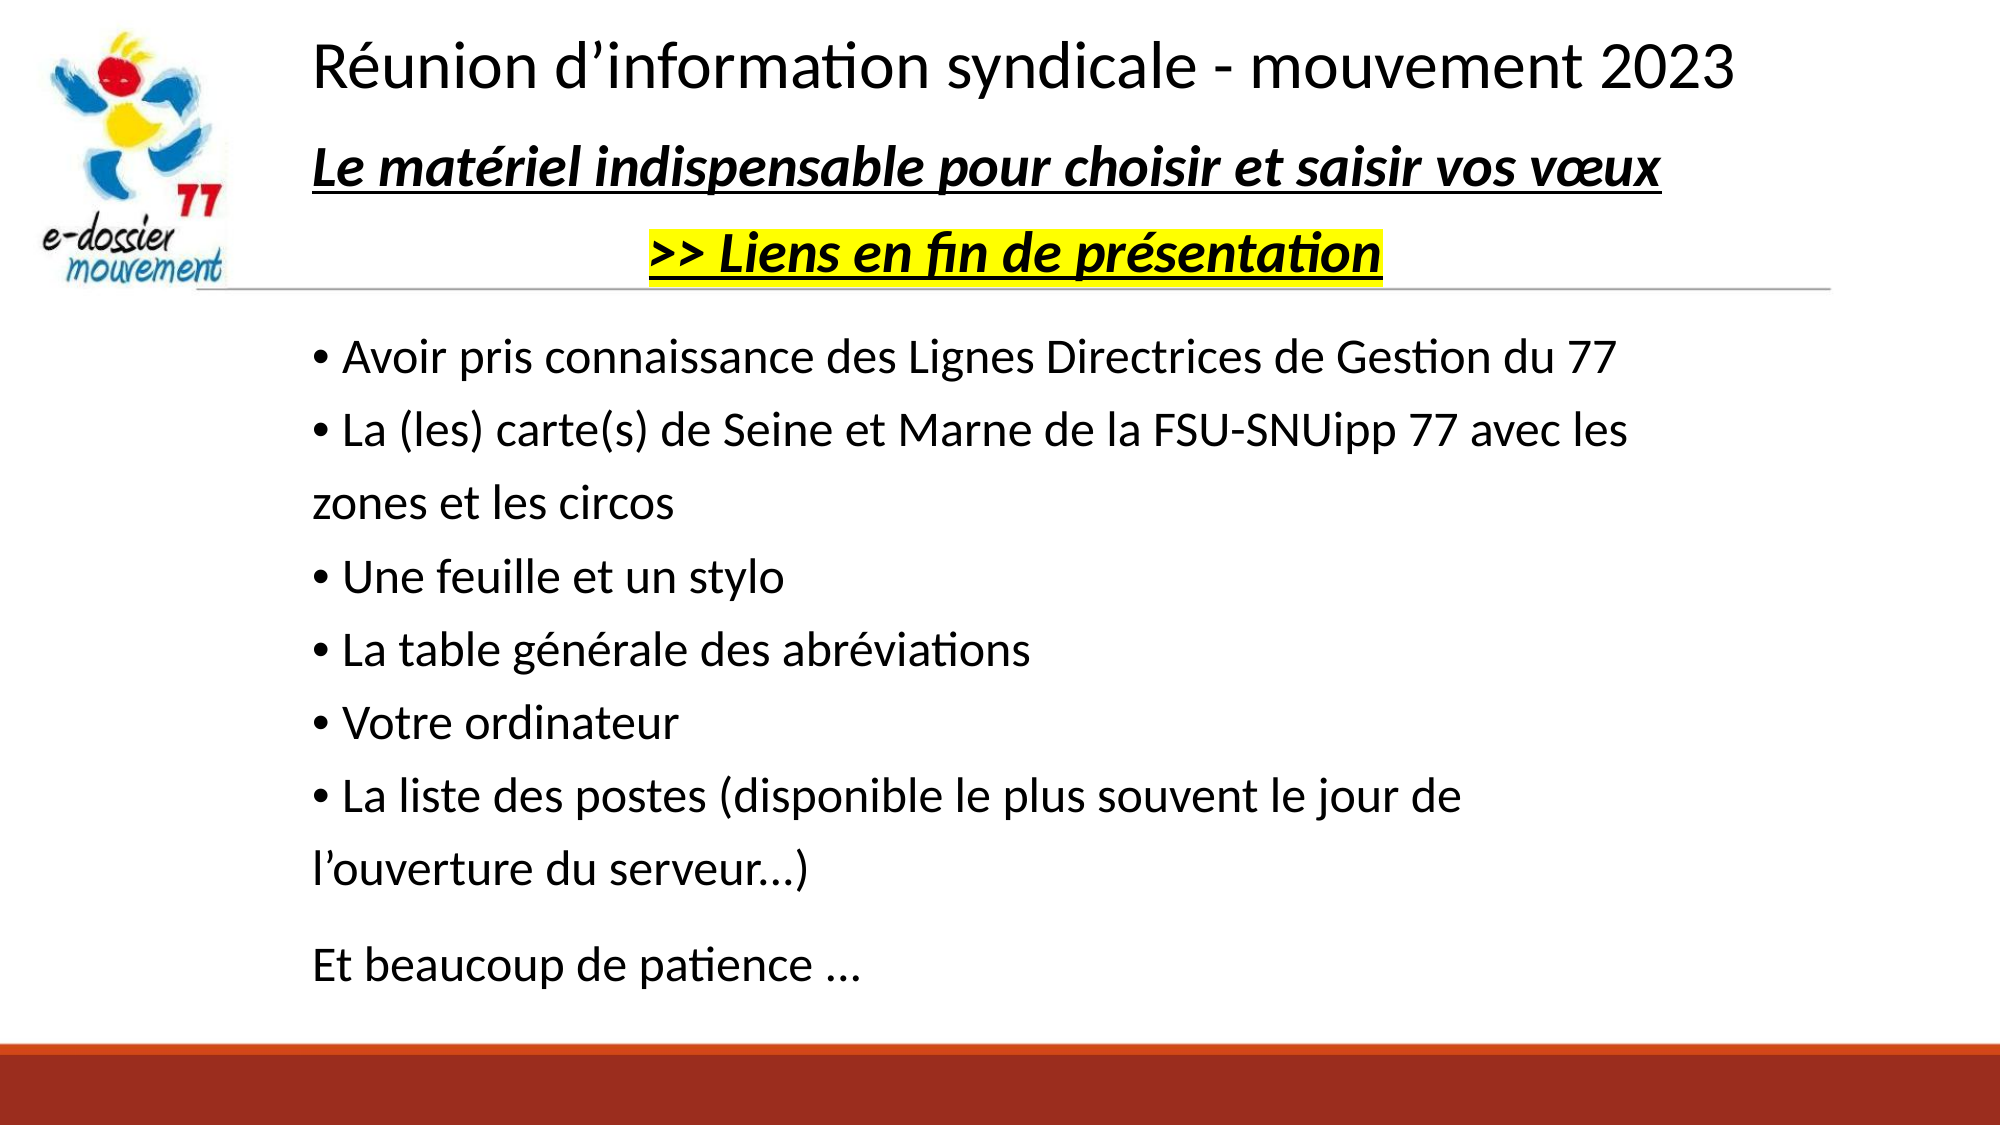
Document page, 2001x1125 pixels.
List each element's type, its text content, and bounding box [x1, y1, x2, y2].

text_box Réunion d’information syndicale - mouvement 2023 [312, 3, 1820, 102]
text_box [0, 4, 2000, 1125]
text_box • Avoir pris connaissance des Lignes Directrices de Gestion du 77 • La (les) carte(s) de Seine et Marne de la FSU-SNUipp 77 avec les zones et les circos • Une feuille et un stylo • La table générale des abréviations • Votre ordinateur • La liste des postes (disponible le plus souvent le jour de l’ouverture du serveur...) Et beaucoup de patience ... [312, 310, 1682, 1070]
text_box Le matériel indispensable pour choisir et saisir vos vœux >> Liens en fin de présentation [312, 113, 1720, 285]
